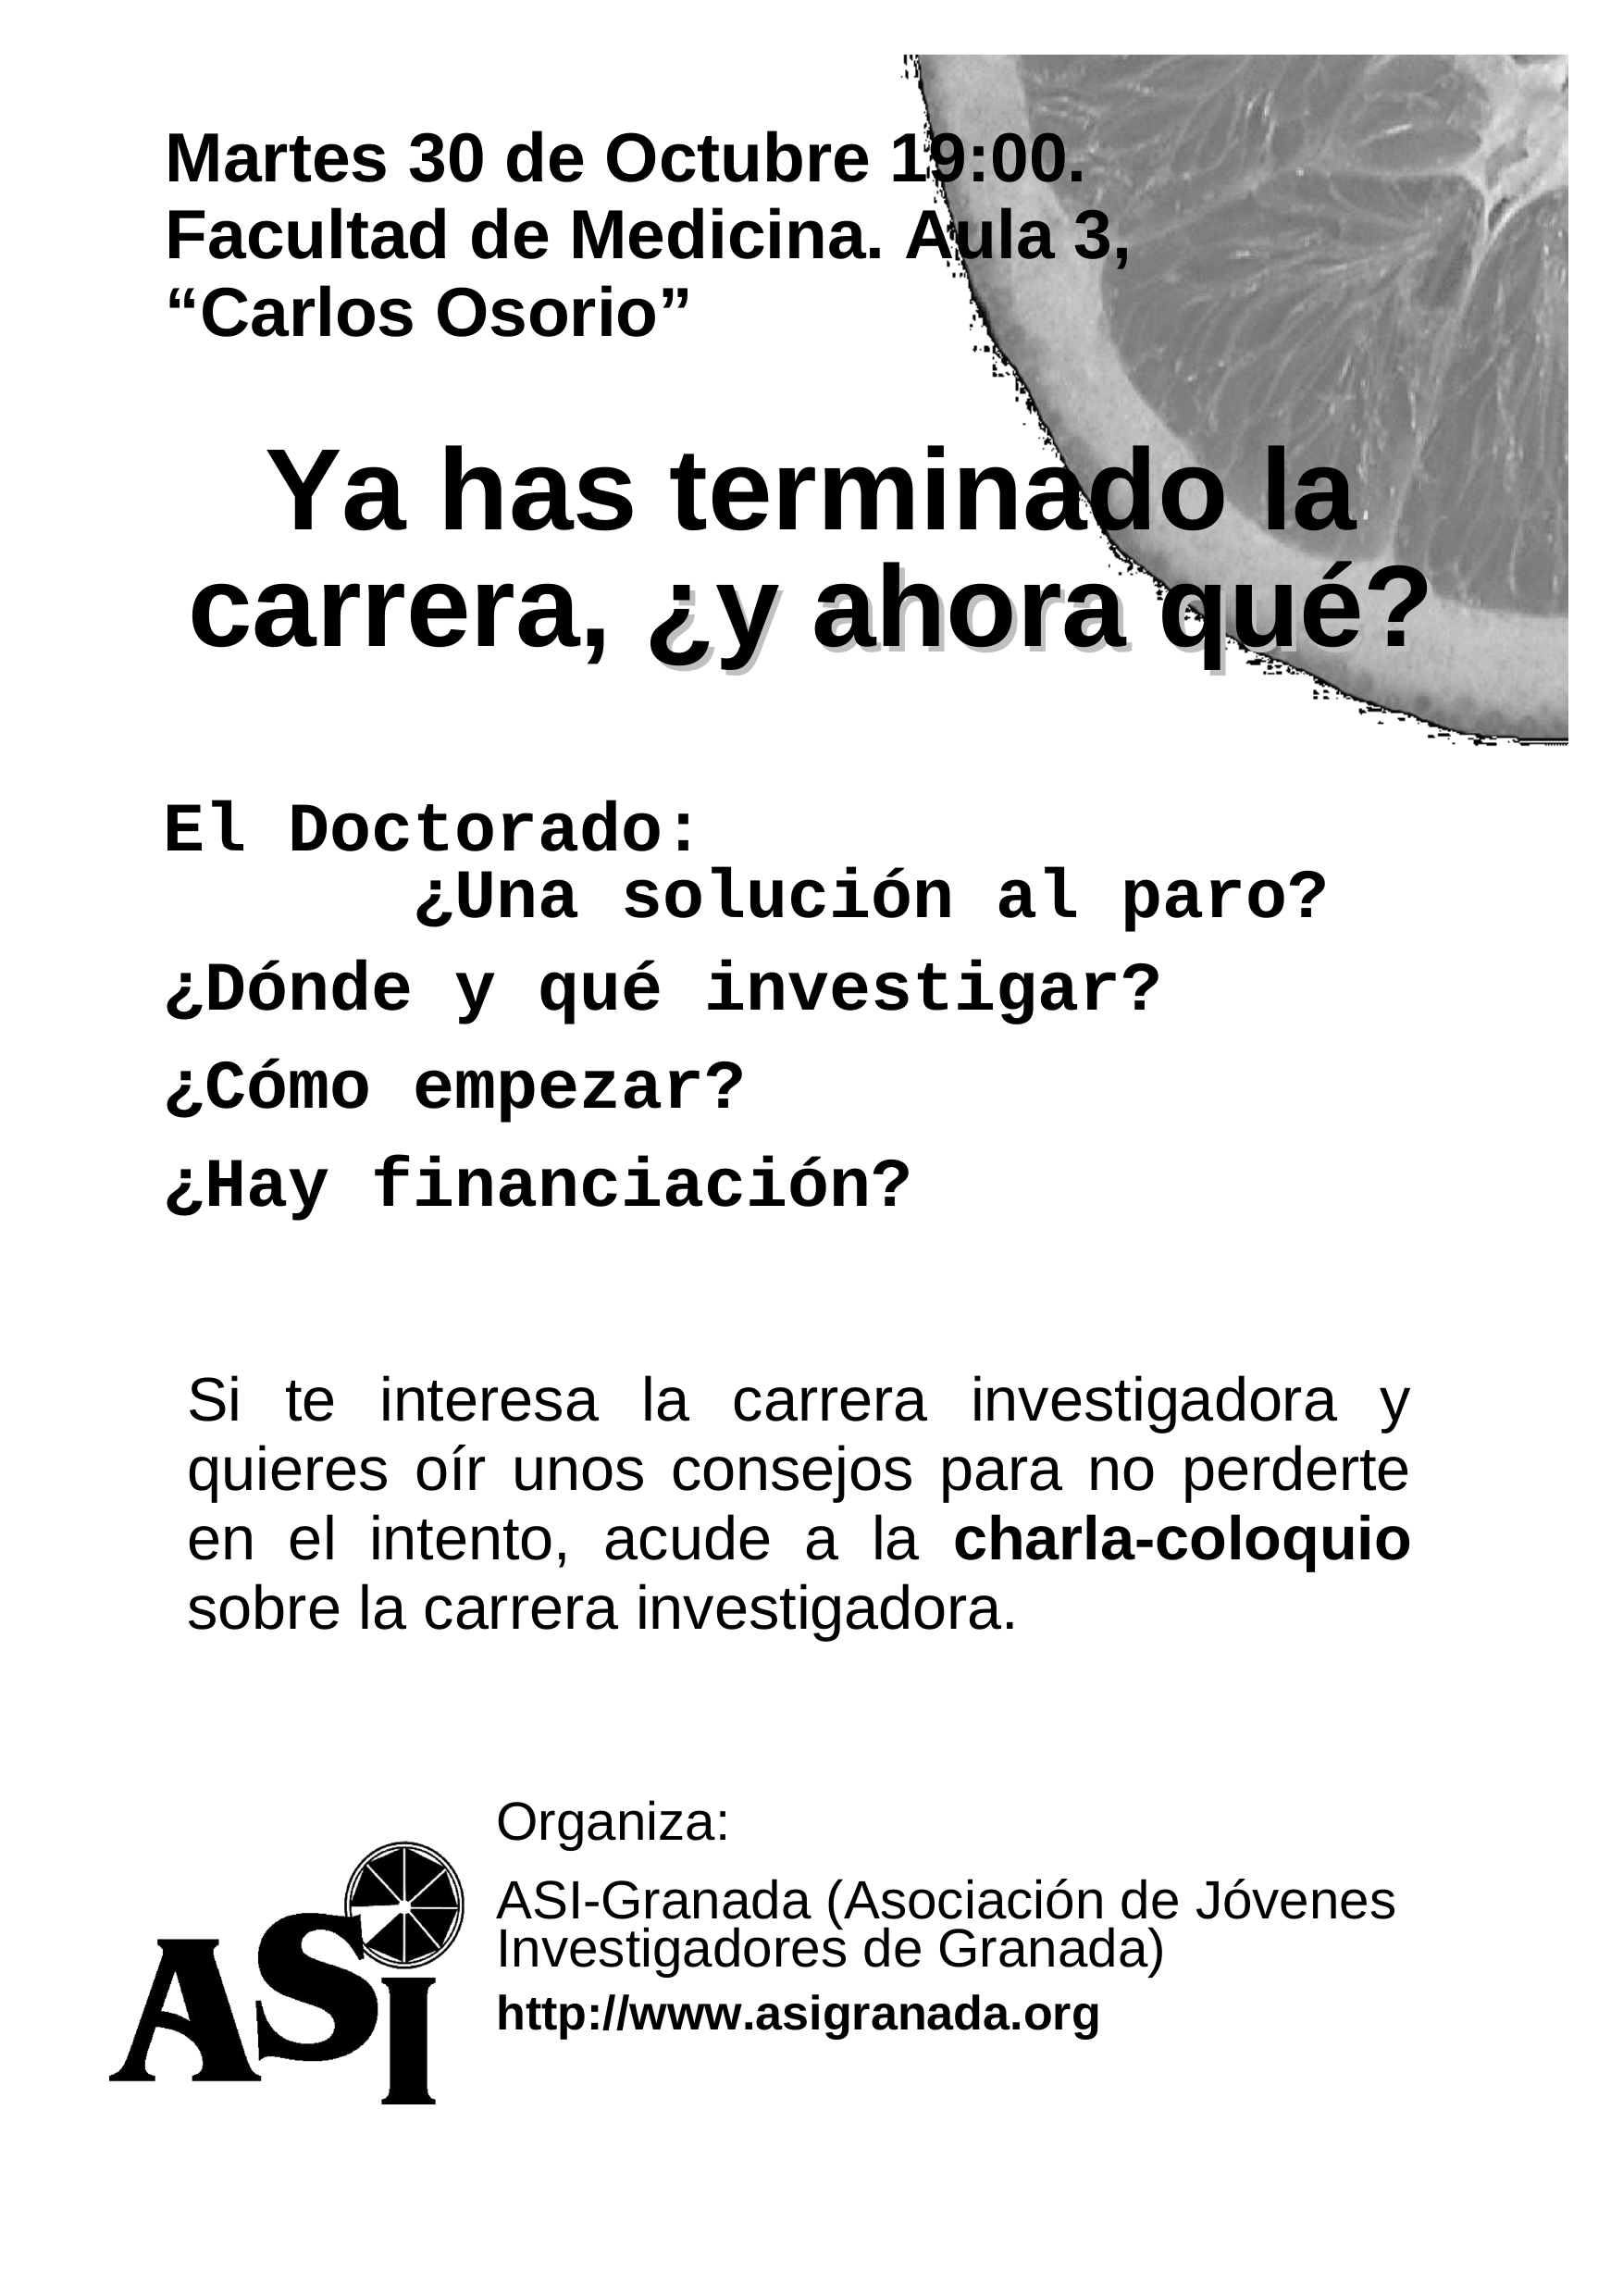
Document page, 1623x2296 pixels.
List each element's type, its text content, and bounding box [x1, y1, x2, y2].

text_box El Doctorado: ¿Una solución al paro? ¿Dónde y qué investigar? ¿Cómo empezar? ¿Hay financiación? [107, 825, 1568, 1225]
text_box Martes 30 de Octubre 19:00. Facultad de Medicina. Aula 3, “Carlos Osorio” [145, 78, 1530, 392]
subtitle Ya has terminado la carrera, ¿y ahora qué? [96, 427, 1526, 1178]
picture [863, 55, 1568, 784]
picture [109, 1841, 465, 2104]
text_box Si te interesa la carrera investigadora y quieres oír unos consejos para no perderte en el intento, acude a la charla-coloquio sobre la carrera investigadora. [173, 1358, 1427, 1650]
text_box Organiza: ASI-Granada (Asociación de Jóvenes Investigadores de Granada) http://www.asigranada.org [482, 1806, 1555, 2043]
